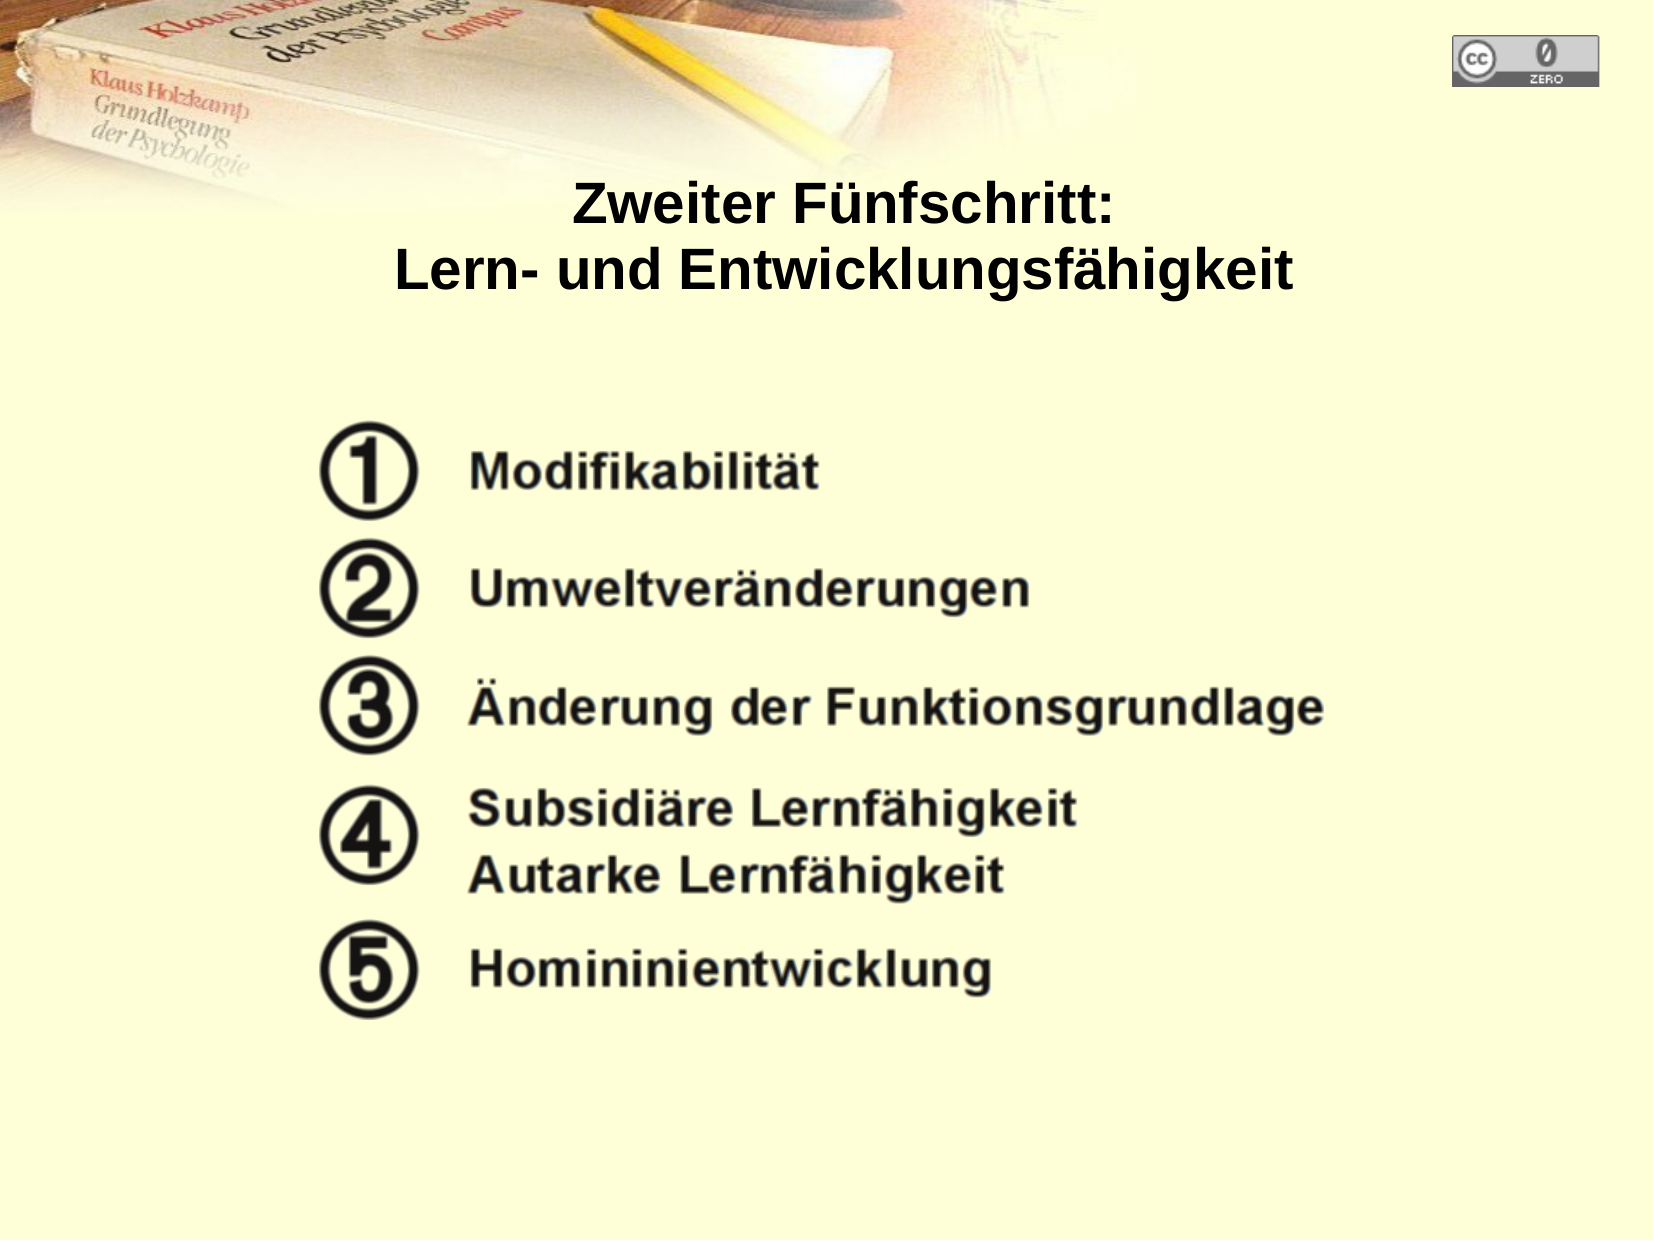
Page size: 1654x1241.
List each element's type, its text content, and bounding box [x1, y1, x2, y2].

picture [0, 0, 1156, 213]
title Zweiter Fünfschritt: Lern- und Entwicklungsfähigkeit [82, 41, 1607, 302]
picture [319, 420, 1324, 1020]
picture [1452, 35, 1600, 41]
